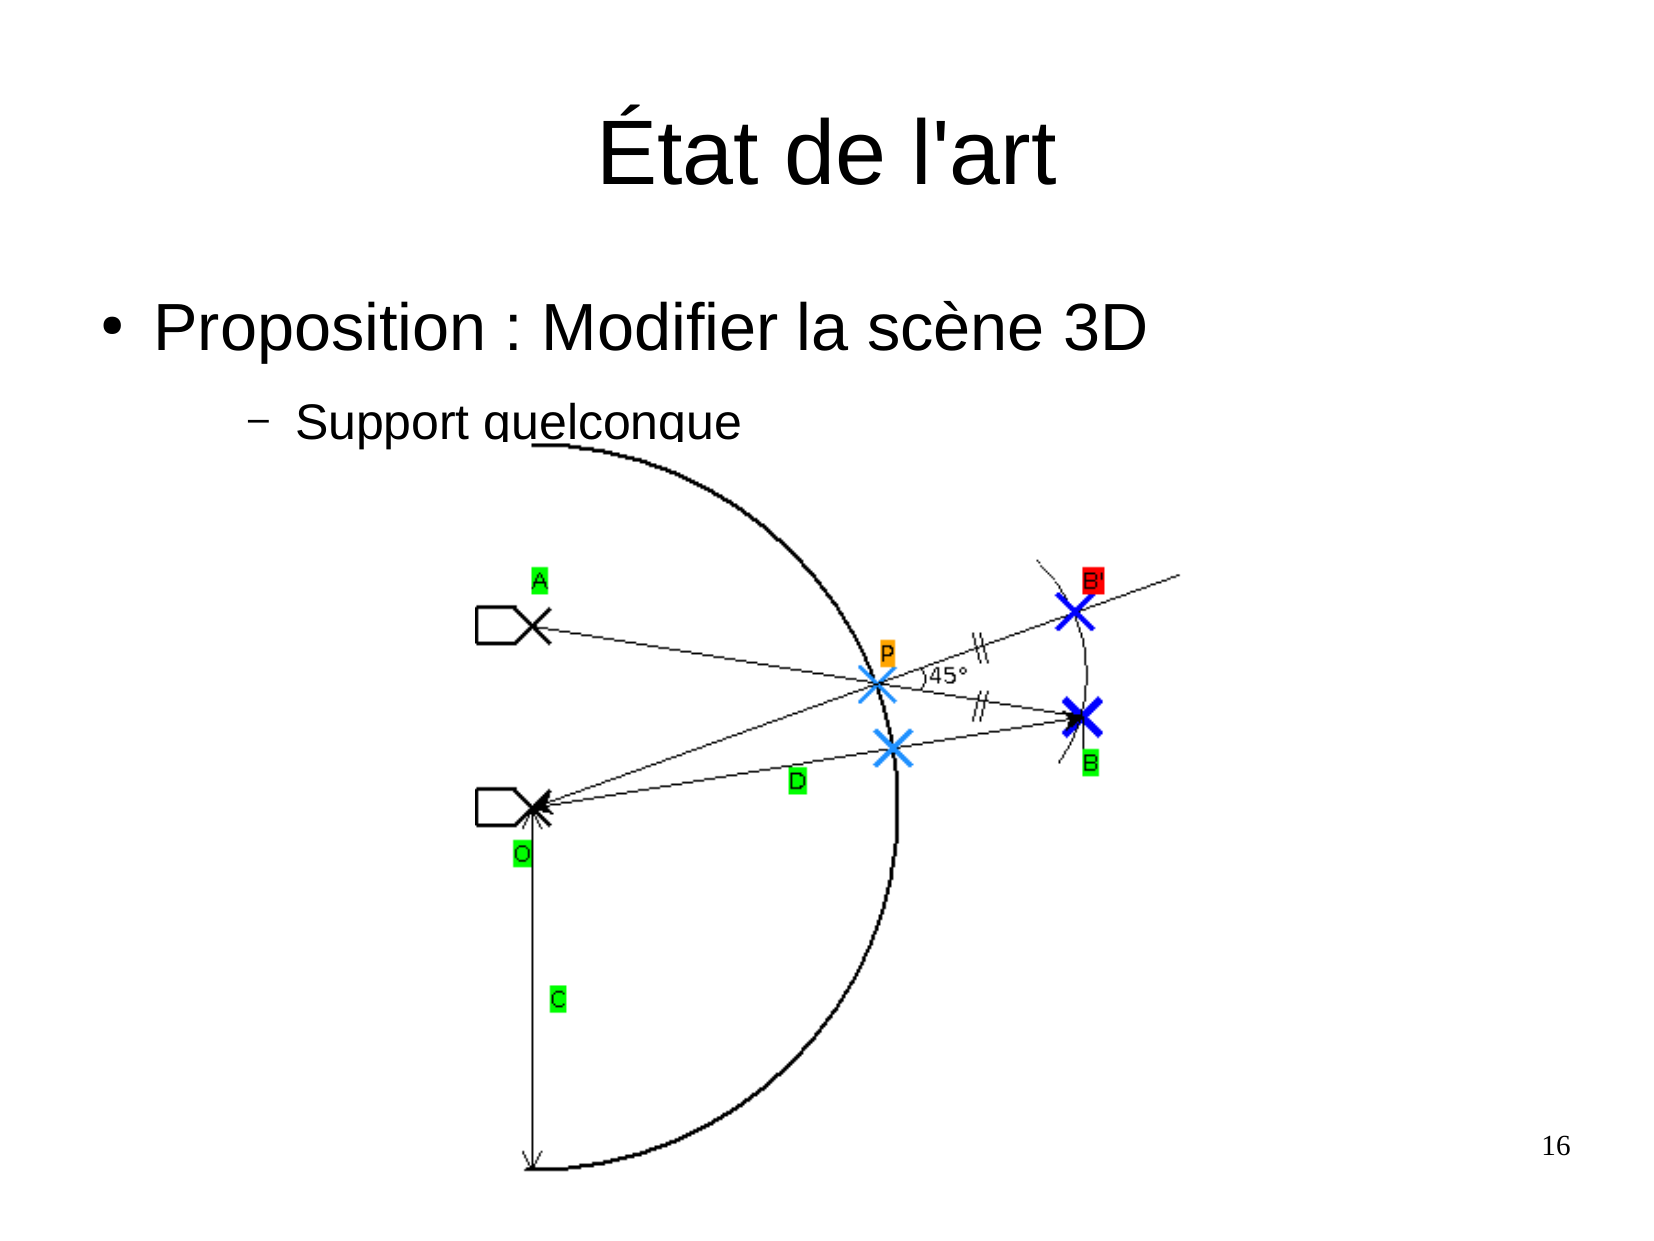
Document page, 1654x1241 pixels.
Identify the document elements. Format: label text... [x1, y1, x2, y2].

picture [475, 442, 1182, 1175]
list Proposition : Modifier la scène 3D Support quelconque [82, 290, 1571, 1094]
title État de l'art [82, 49, 1571, 257]
